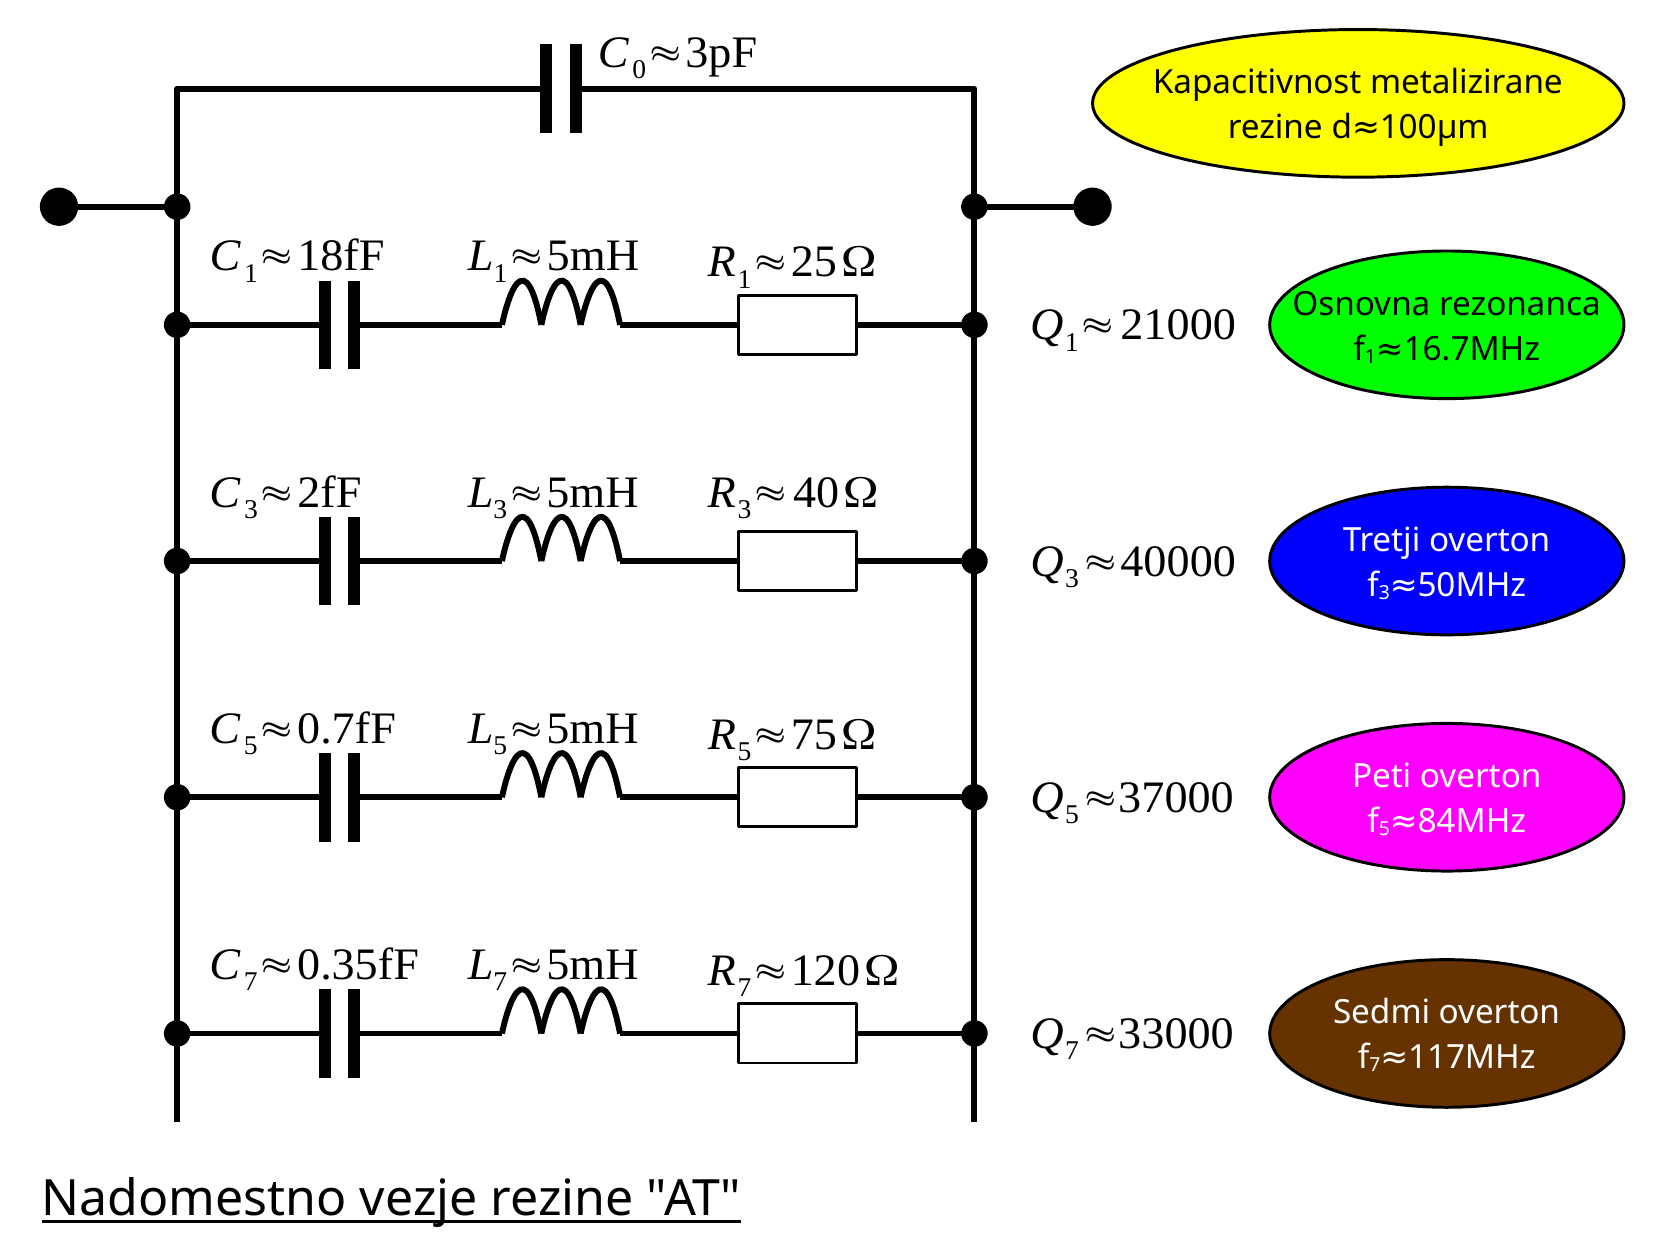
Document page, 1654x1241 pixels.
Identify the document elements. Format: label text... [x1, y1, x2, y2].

chart [1018, 1008, 1246, 1066]
text_box Peti overton f5≈84MHz [1269, 723, 1625, 872]
chart [451, 230, 650, 289]
chart [1018, 771, 1246, 830]
chart [693, 708, 891, 767]
chart [197, 938, 430, 997]
chart [586, 26, 768, 85]
chart [693, 236, 891, 294]
chart [693, 466, 892, 525]
chart [451, 702, 650, 761]
chart [197, 230, 394, 289]
text_box Nadomestno vezje rezine "AT" [27, 1154, 1137, 1231]
text_box Osnovna rezonanca f1≈16.7MHz [1269, 250, 1625, 399]
text_box [738, 295, 857, 355]
text_box Kapacitivnost metalizirane rezine d≈100μm [1092, 29, 1625, 178]
chart [197, 466, 373, 525]
chart [451, 466, 650, 525]
chart [693, 944, 913, 1003]
text_box [738, 1003, 857, 1063]
chart [451, 938, 650, 997]
chart [197, 702, 407, 761]
chart [1018, 535, 1247, 594]
text_box Tretji overton f3≈50MHz [1269, 487, 1625, 635]
chart [1018, 299, 1246, 358]
text_box [738, 531, 857, 591]
text_box [738, 767, 857, 827]
text_box Sedmi overton f7≈117MHz [1269, 959, 1625, 1108]
